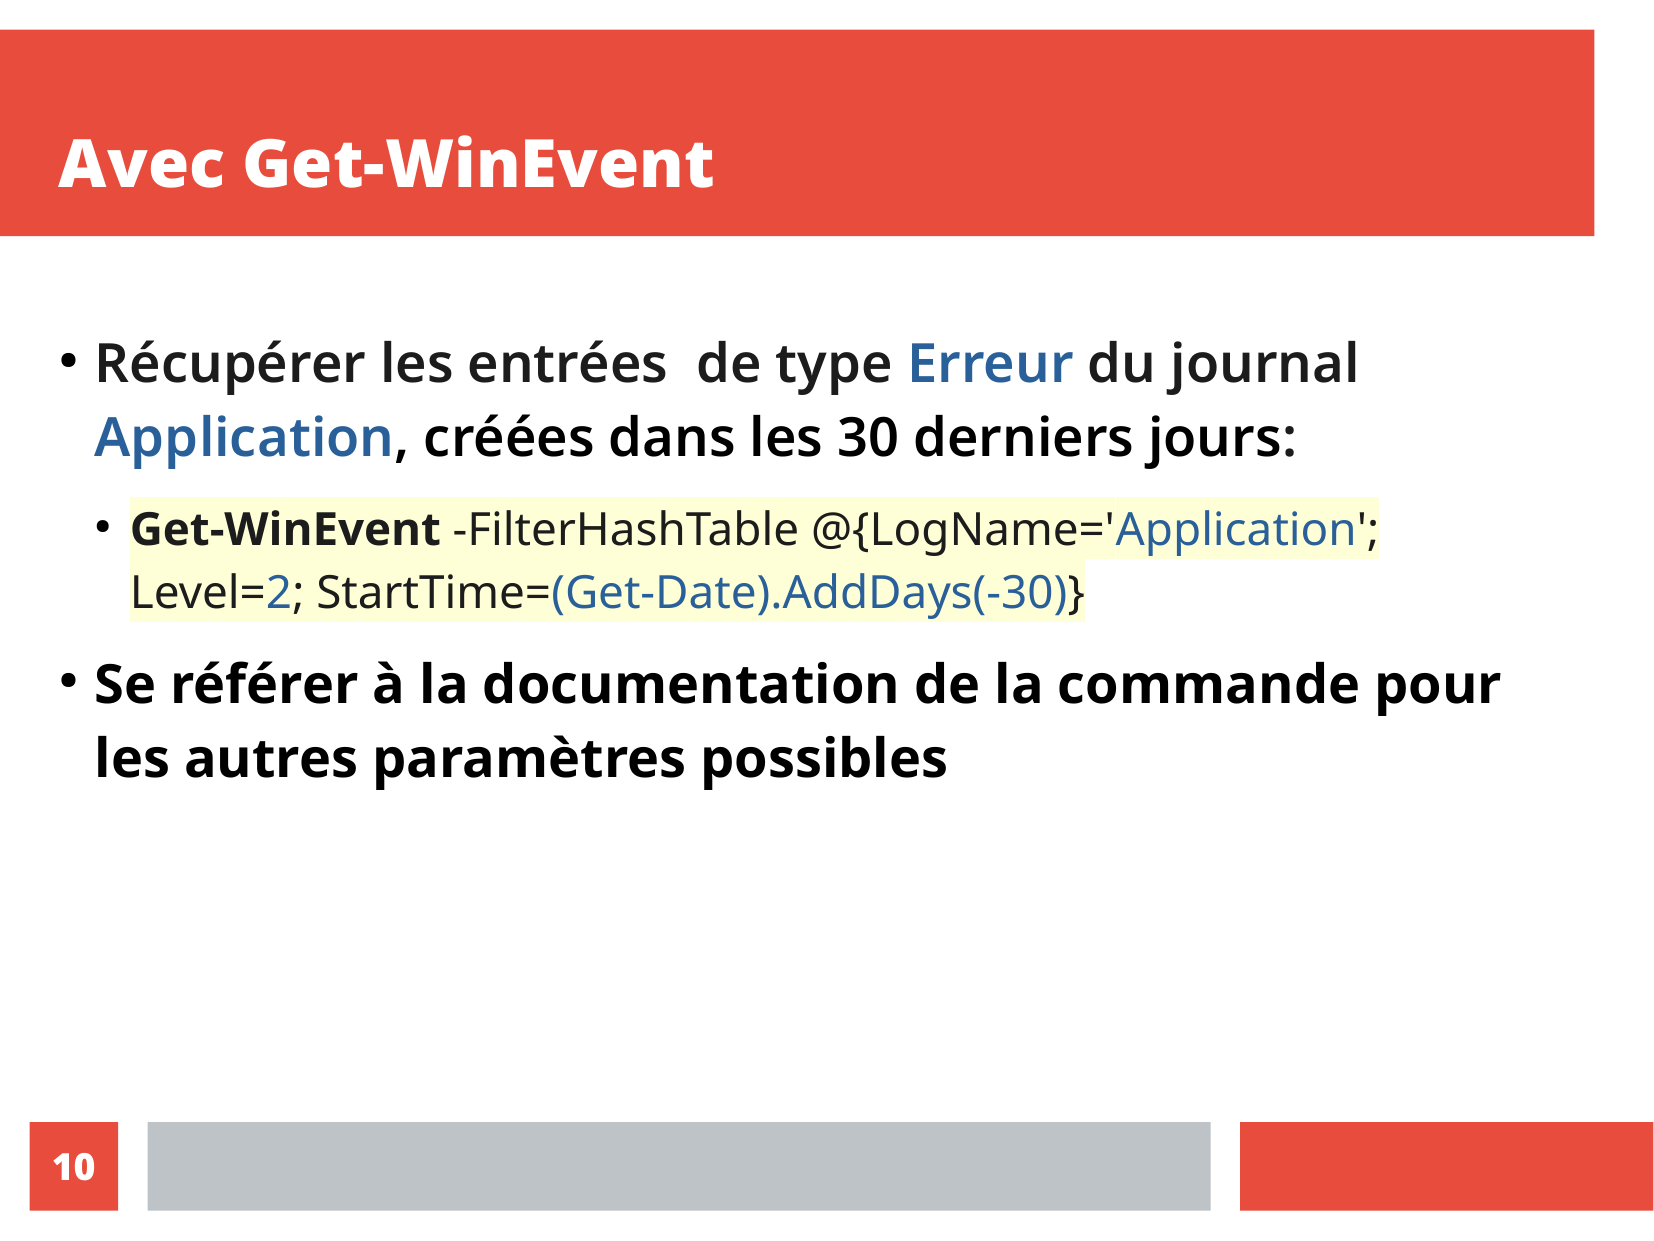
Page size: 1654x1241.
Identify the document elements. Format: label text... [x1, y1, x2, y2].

list Récupérer les entrées de type Erreur du journal Application, créées dans les 30 derniers jours: Get-WinEvent -FilterHashTable @{LogName='Application'; Level=2; StartTime=(Get-Date).AddDays(-30)} Se référer à la documentation de la commande pour les autres paramètres possibles [59, 324, 1512, 1093]
title Avec Get-WinEvent [59, 59, 1595, 207]
